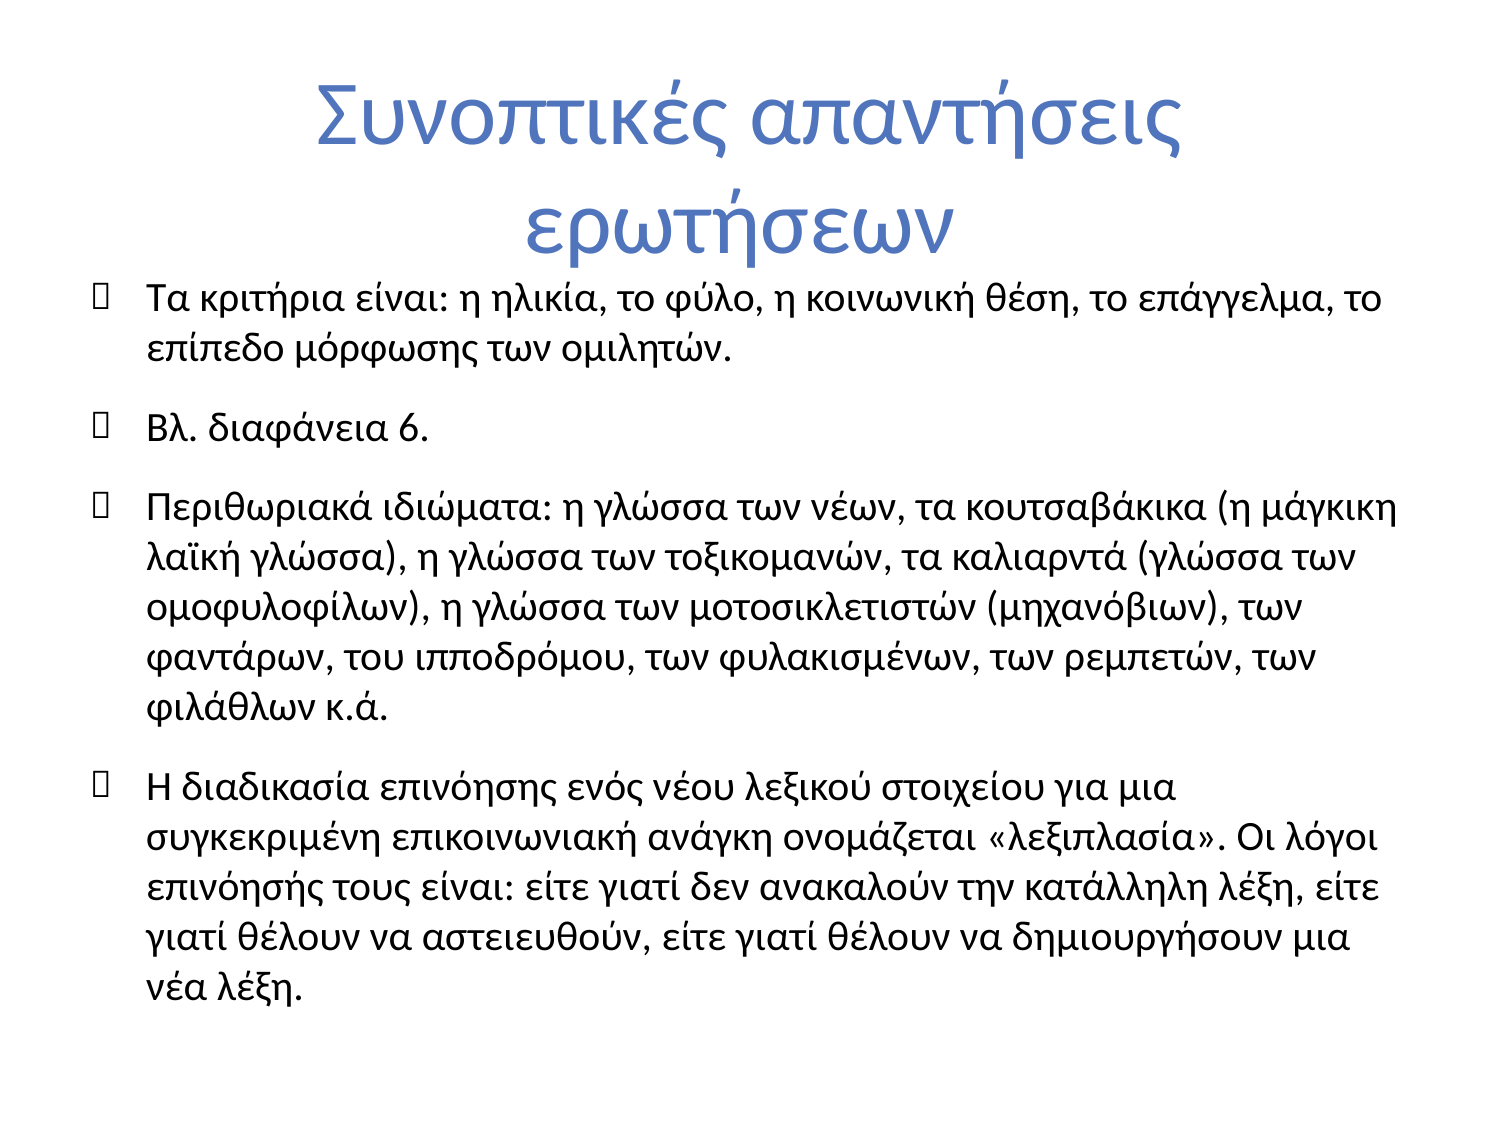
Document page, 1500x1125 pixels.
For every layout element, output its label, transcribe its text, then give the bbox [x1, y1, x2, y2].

list Τα κριτήρια είναι: η ηλικία, το φύλο, η κοινωνική θέση, το επάγγελμα, το επίπεδο μόρφωσης των ομιλητών. Βλ. διαφάνεια 6. Περιθωριακά ιδιώματα: η γλώσσα των νέων, τα κουτσαβάκικα (η μάγκικη λαϊκή γλώσσα), η γλώσσα των τοξικομανών, τα καλιαρντά (γλώσσα των ομοφυλοφίλων), η γλώσσα των μοτοσικλετιστών (μηχανόβιων), των φαντάρων, του ιπποδρόμου, των φυλακισμένων, των ρεμπετών, των φιλάθλων κ.ά. Η διαδικασία επινόησης ενός νέου λεξικού στοιχείου για μια συγκεκριμένη επικοινωνιακή ανάγκη ονομάζεται «λεξιπλασία». Οι λόγοι επινόησής τους είναι: είτε γιατί δεν ανακαλούν την κατάλληλη λέξη, είτε γιατί θέλουν να αστειευθούν, είτε γιατί θέλουν να δημιουργήσουν μια νέα λέξη. [75, 262, 1425, 1005]
title Συνοπτικές απαντήσεις ερωτήσεων [75, 45, 1425, 233]
